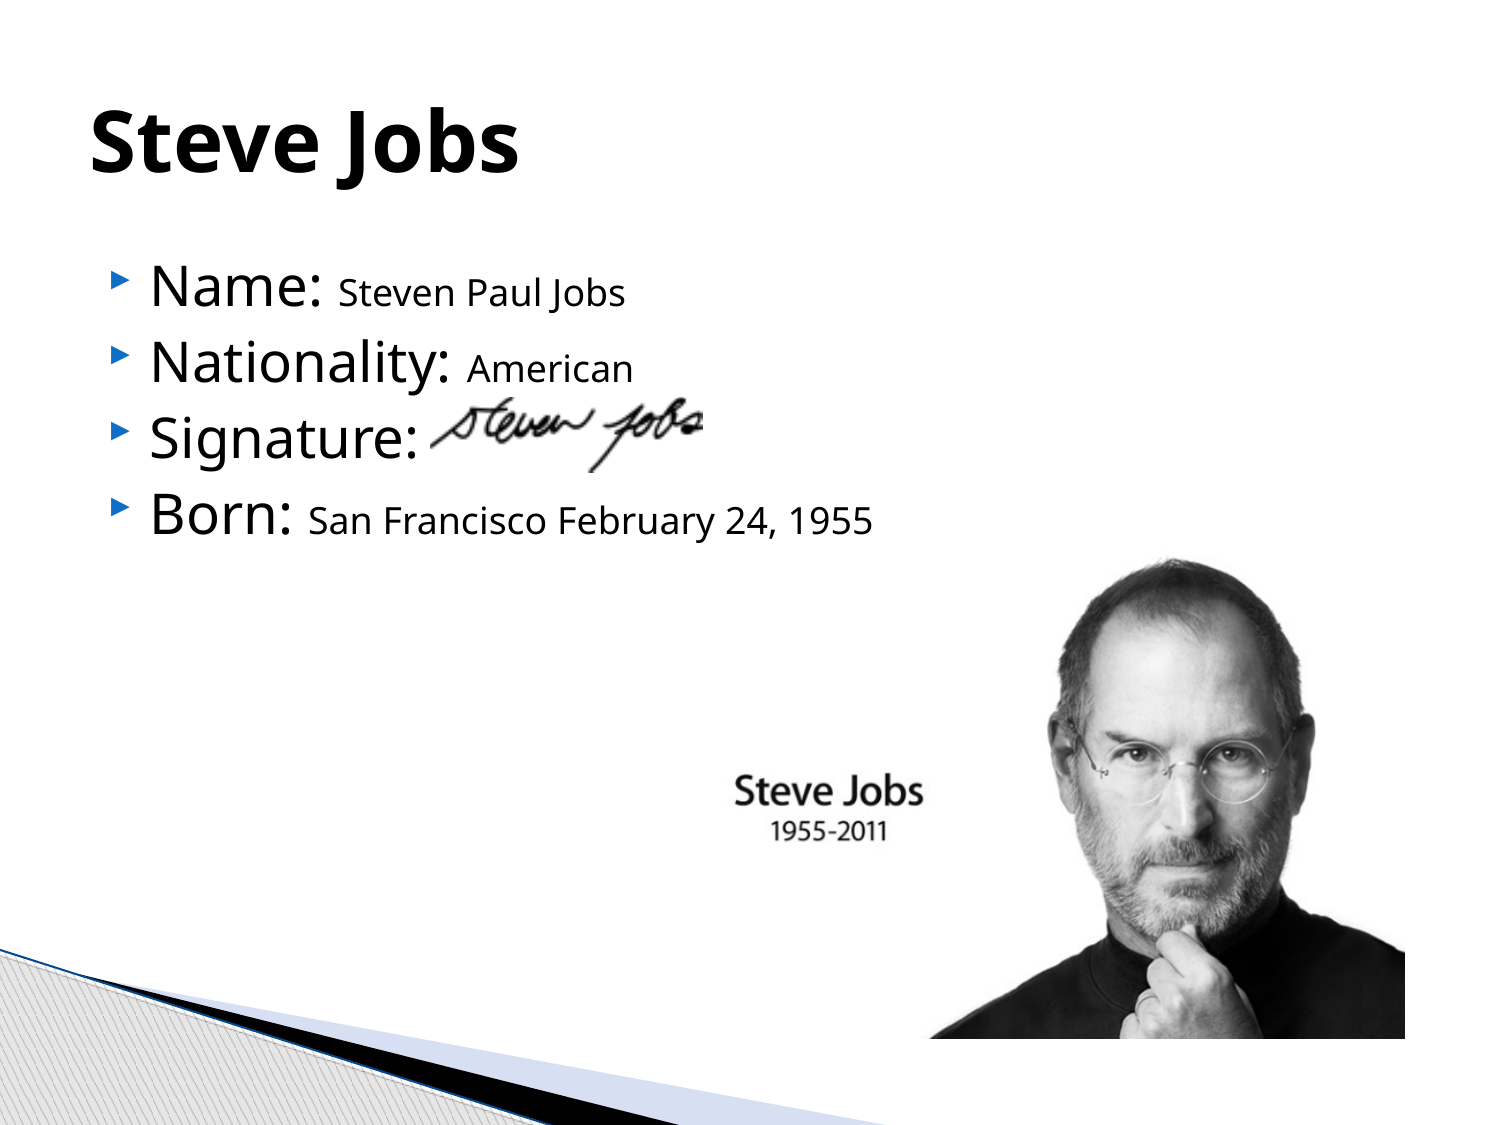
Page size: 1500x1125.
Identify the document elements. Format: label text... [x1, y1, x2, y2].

picture [690, 538, 1405, 1039]
list Name: Steven Paul Jobs Nationality: American Signature: Born: San Francisco February 24, 1955 [75, 242, 999, 705]
picture [430, 397, 703, 473]
title Steve Jobs [75, 45, 680, 233]
